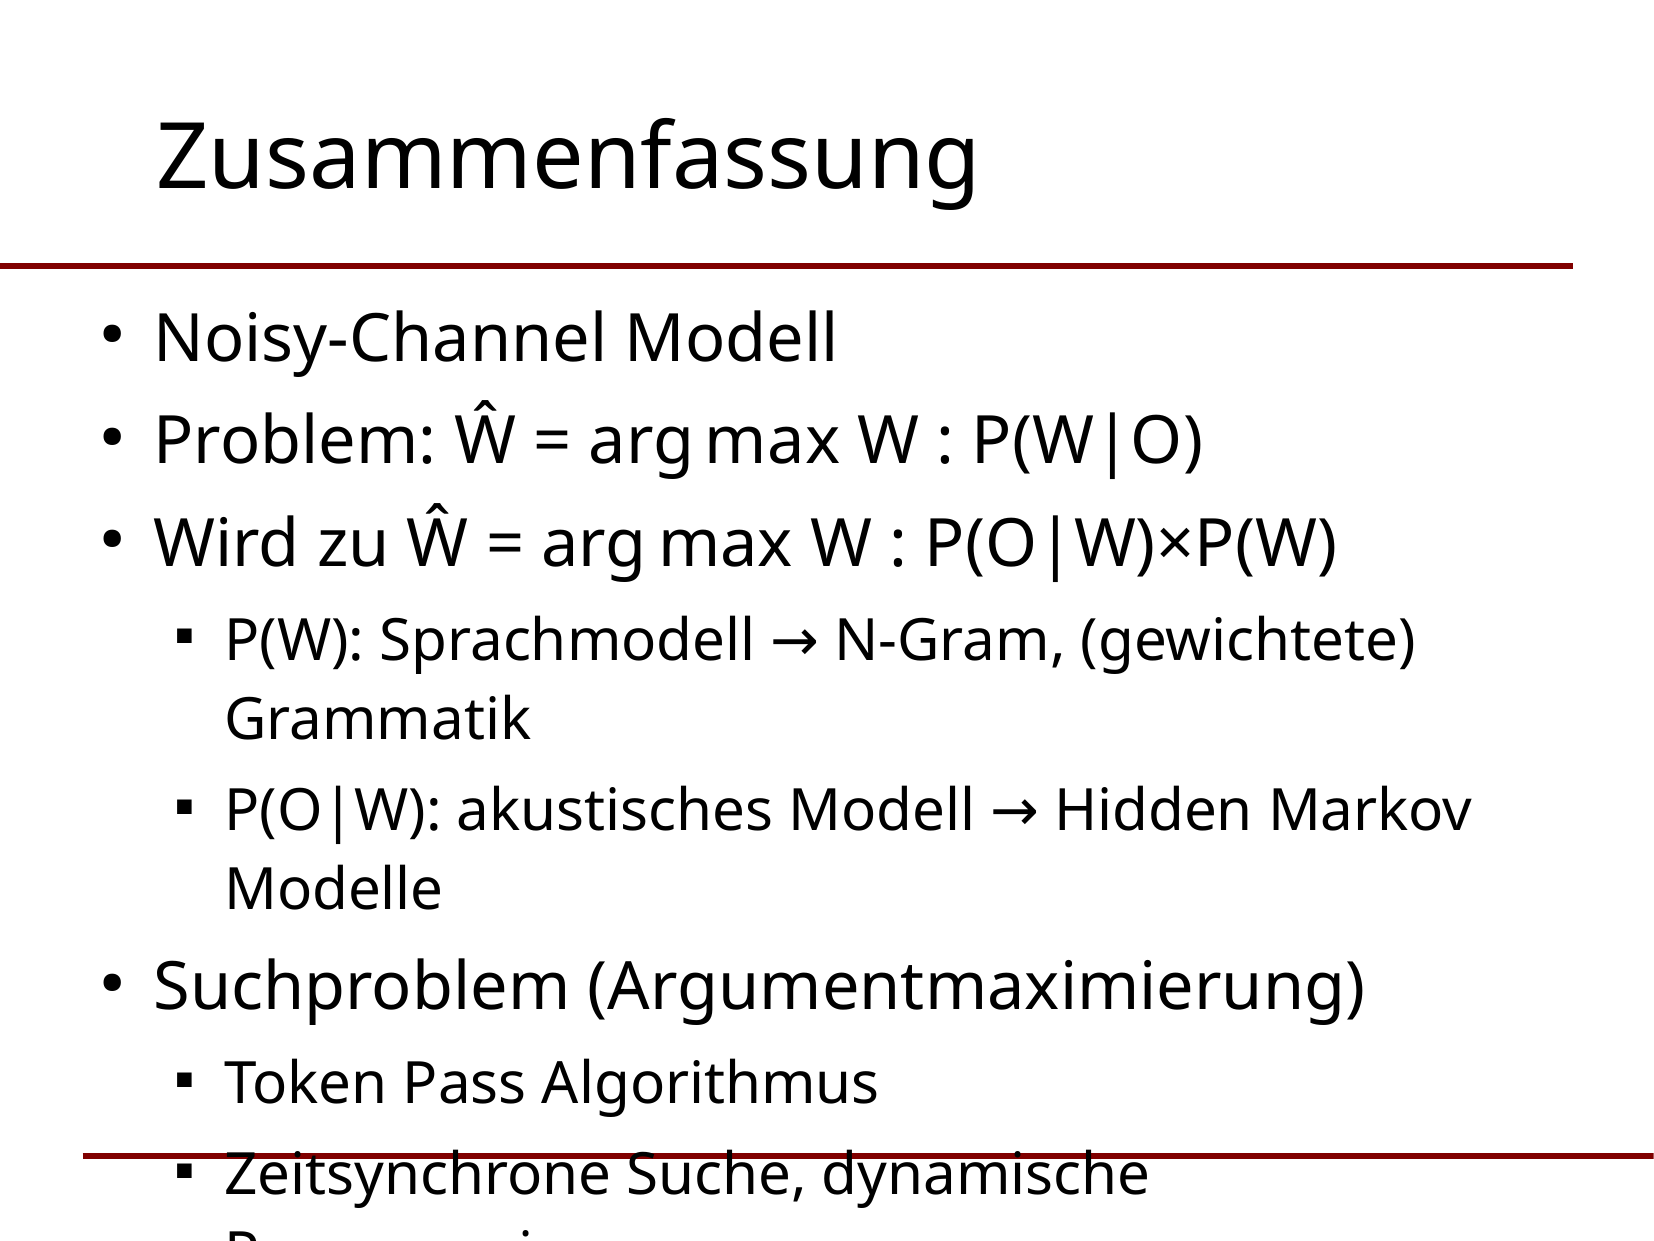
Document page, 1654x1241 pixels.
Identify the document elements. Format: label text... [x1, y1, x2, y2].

list Noisy-Channel Modell Problem: Ŵ = arg max W : P(W|O) Wird zu Ŵ = arg max W : P(O|W)×P(W) P(W): Sprachmodell → N-Gram, (gewichtete) Grammatik P(O|W): akustisches Modell → Hidden Markov Modelle Suchproblem (Argumentmaximierung) Token Pass Algorithmus Zeitsynchrone Suche, dynamische Programmierung Umsetzung in Sphinx-4 [82, 290, 1571, 1188]
title Zusammenfassung [82, 49, 1571, 257]
